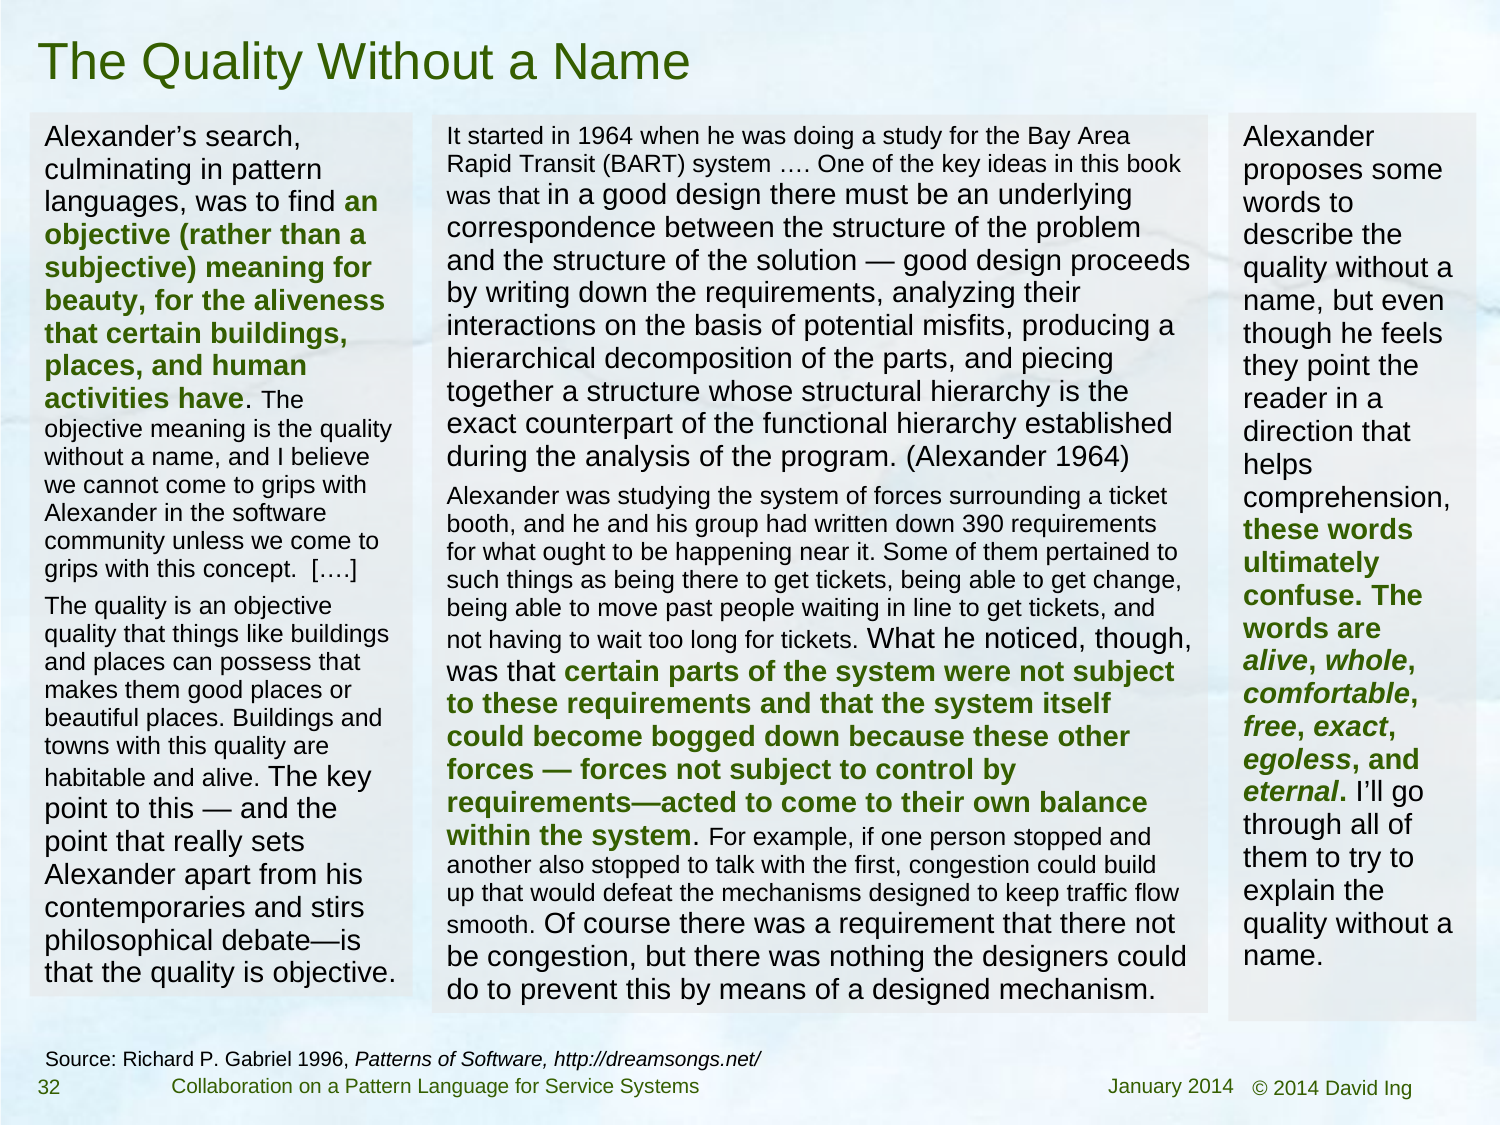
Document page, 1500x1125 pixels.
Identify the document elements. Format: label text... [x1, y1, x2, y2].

title The Quality Without a Name [37, 37, 1463, 152]
text_box Alexander proposes some words to describe the quality without a name, but even though he feels they point the reader in a direction that helps comprehension, these words ultimately confuse. The words are alive, whole, comfortable, free, exact, egoless, and eternal. I’ll go through all of them to try to explain the quality without a name. [1228, 112, 1477, 1022]
text_box Alexander’s search, culminating in pattern languages, was to find an objective (rather than a subjective) meaning for beauty, for the aliveness that certain buildings, places, and human activities have. The objective meaning is the quality without a name, and I believe we cannot come to grips with Alexander in the software community unless we come to grips with this concept. [….] The quality is an objective quality that things like buildings and places can possess that makes them good places or beautiful places. Buildings and towns with this quality are habitable and alive. The key point to this — and the point that really sets Alexander apart from his contemporaries and stirs philosophical debate—is that the quality is objective. [29, 112, 413, 997]
text_box It started in 1964 when he was doing a study for the Bay Area Rapid Transit (BART) system …. One of the key ideas in this book was that in a good design there must be an underlying correspondence between the structure of the problem and the structure of the solution — good design proceeds by writing down the requirements, analyzing their interactions on the basis of potential misfits, producing a hierarchical decomposition of the parts, and piecing together a structure whose structural hierarchy is the exact counterpart of the functional hierarchy established during the analysis of the program. (Alexander 1964) Alexander was studying the system of forces surrounding a ticket booth, and he and his group had written down 390 requirements for what ought to be happening near it. Some of them pertained to such things as being there to get tickets, being able to get change, being able to move past people waiting in line to get tickets, and not having to wait too long for tickets. What he noticed, though, was that certain parts of the system were not subject to these requirements and that the system itself could become bogged down because these other forces — forces not subject to control by requirements—acted to come to their own balance within the system. For example, if one person stopped and another also stopped to talk with the first, congestion could build up that would defeat the mechanisms designed to keep traffic flow smooth. Of course there was a requirement that there not be congestion, but there was nothing the designers could do to prevent this by means of a designed mechanism. [431, 114, 1208, 1013]
picture [0, 0, 1500, 1125]
text_box Source: Richard P. Gabriel 1996, Patterns of Software, http://dreamsongs.net/ [30, 1038, 1426, 1100]
